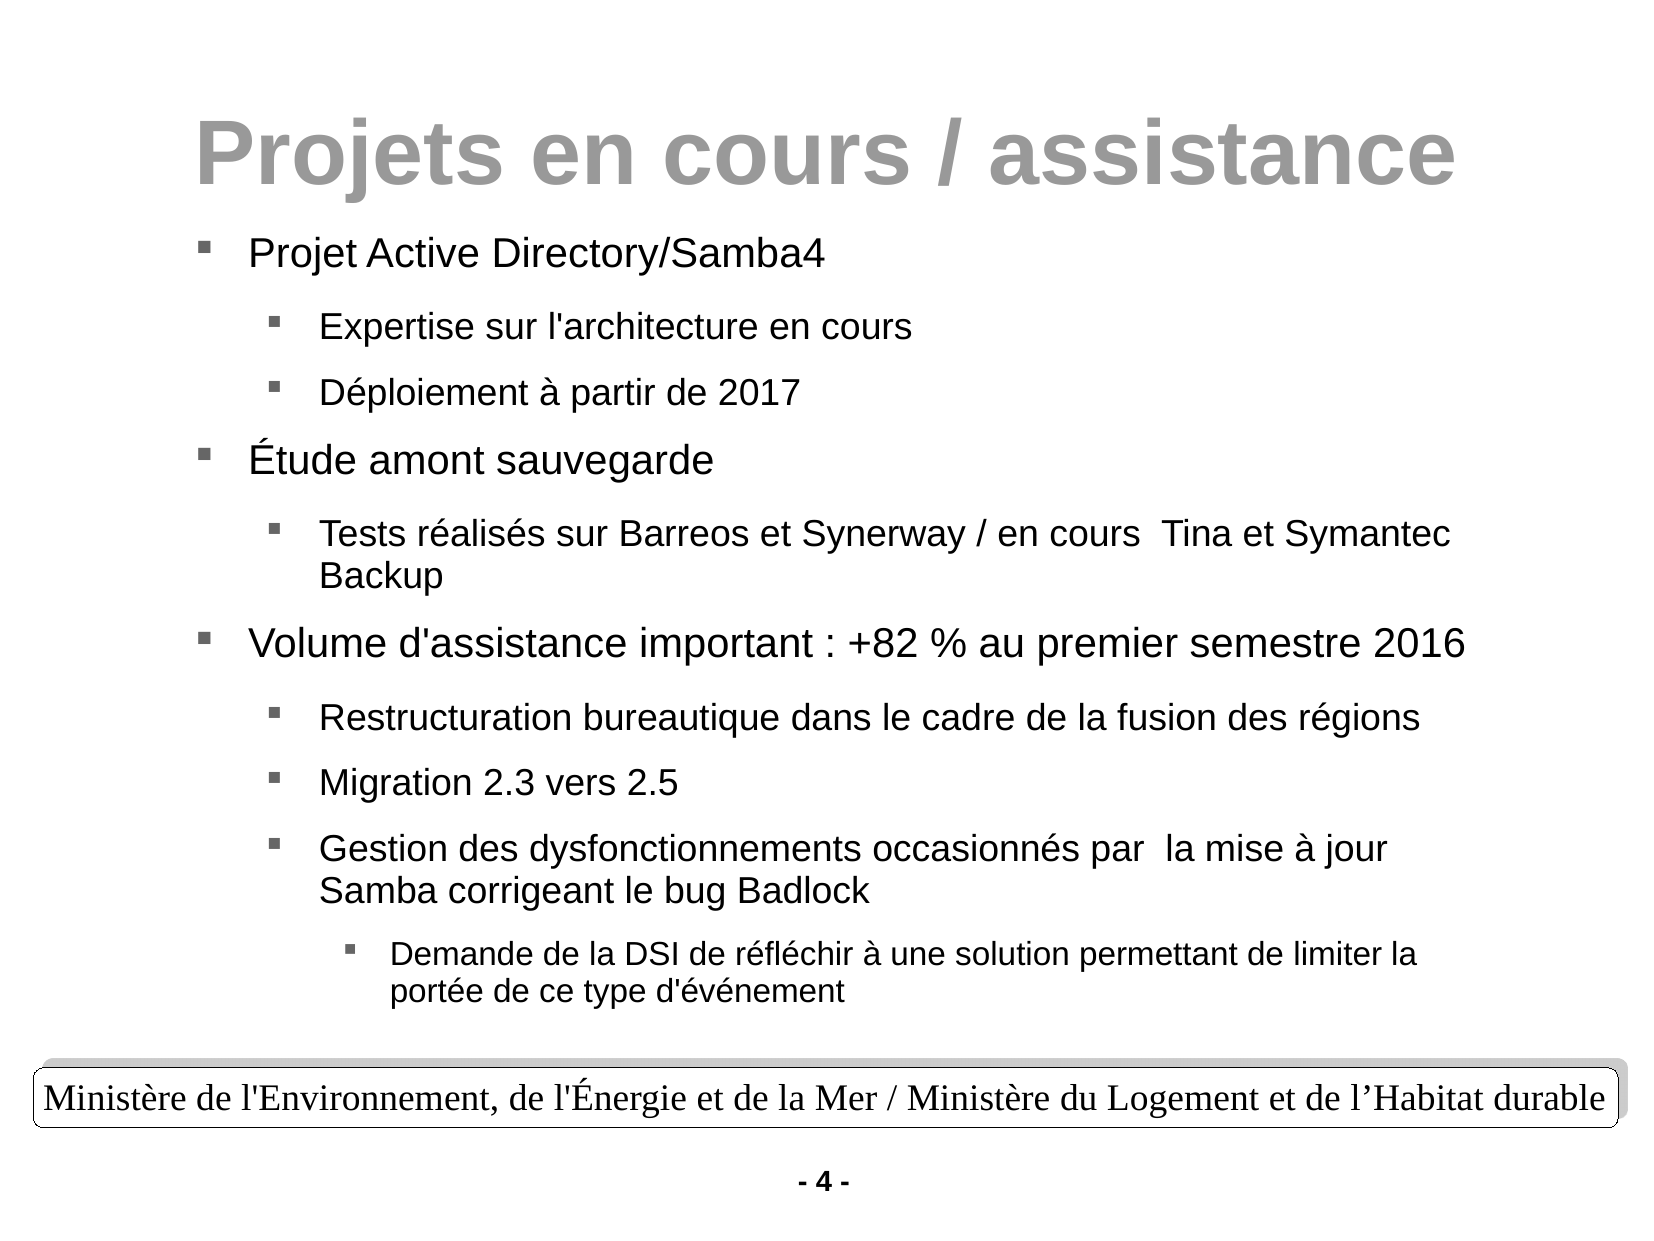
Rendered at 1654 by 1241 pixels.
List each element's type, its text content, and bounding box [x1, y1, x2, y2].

list Projet Active Directory/Samba4 Expertise sur l'architecture en cours Déploiement à partir de 2017 Étude amont sauvegarde Tests réalisés sur Barreos et Synerway / en cours Tina et Symantec Backup Volume d'assistance important : +82 % au premier semestre 2016 Restructuration bureautique dans le cadre de la fusion des régions Migration 2.3 vers 2.5 Gestion des dysfonctionnements occasionnés par la mise à jour Samba corrigeant le bug Badlock Demande de la DSI de réfléchir à une solution permettant de limiter la portée de ce type d'événement [177, 229, 1507, 1012]
title Projets en cours / assistance [82, 49, 1571, 257]
